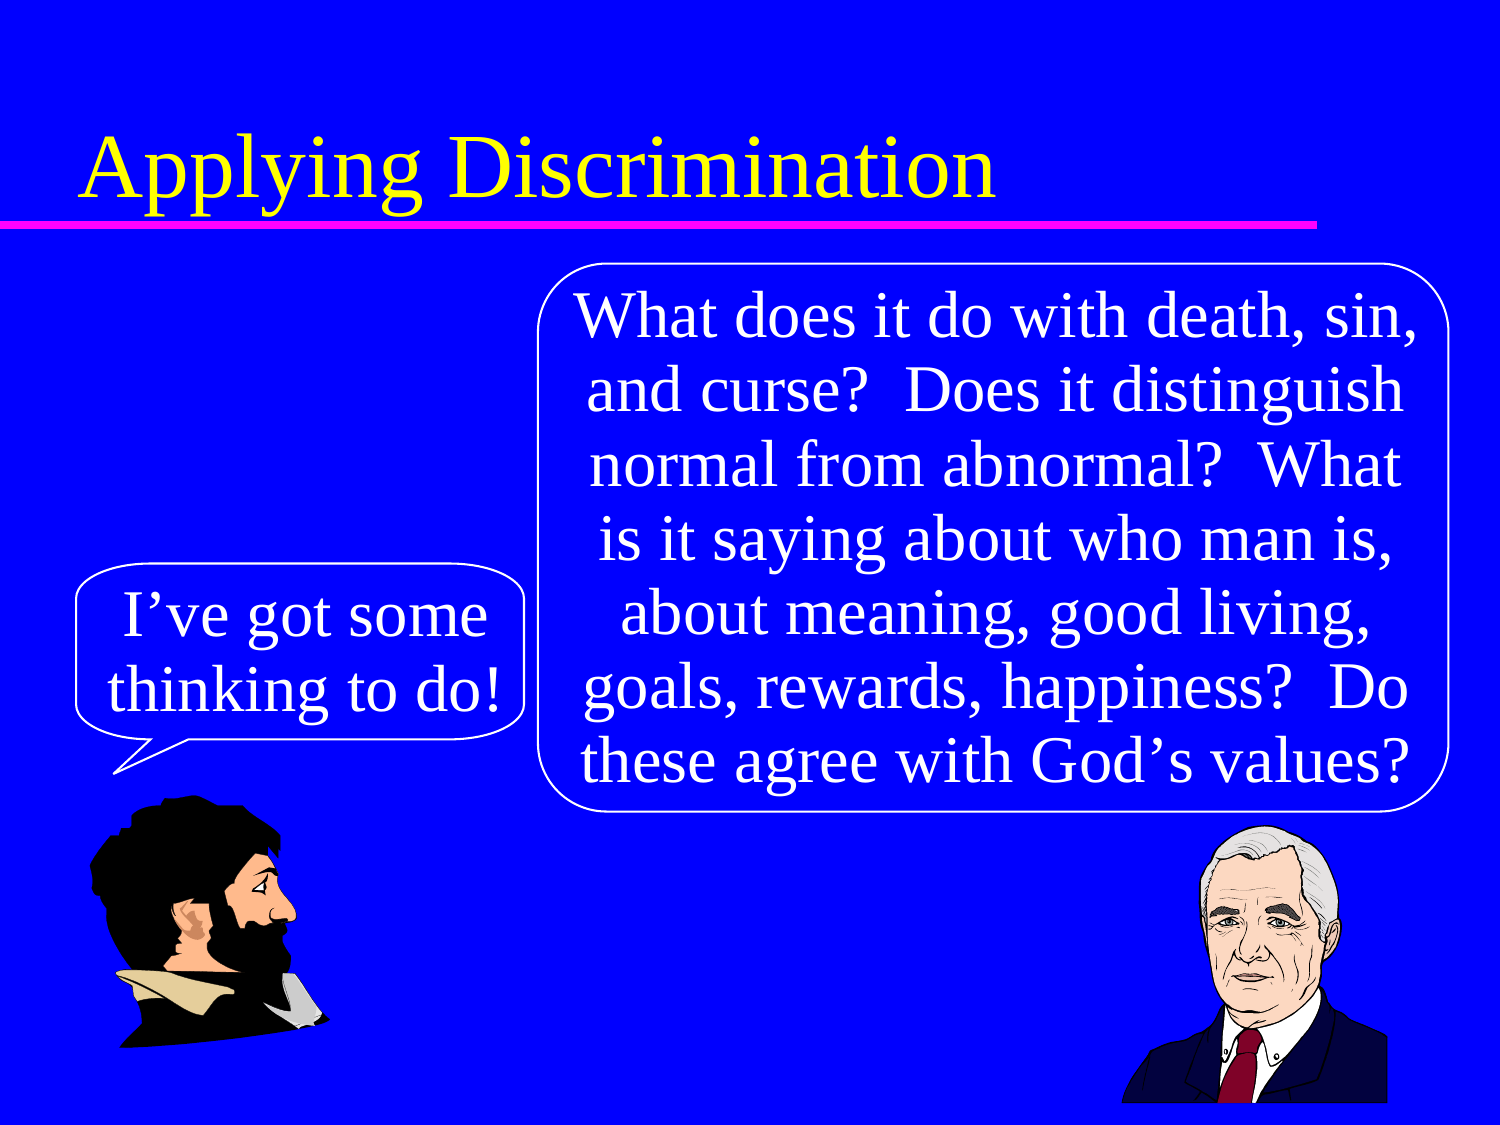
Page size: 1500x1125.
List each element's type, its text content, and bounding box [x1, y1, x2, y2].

chart [89, 795, 330, 1049]
text_box What does it do with death, sin, and curse? Does it distinguish normal from abnormal? What is it saying about who man is, about meaning, good living, goals, rewards, happiness? Do these agree with God’s values? [537, 263, 1449, 812]
text_box I’ve got some thinking to do! [76, 563, 524, 774]
title Applying Discrimination [62, 43, 1363, 225]
chart [1121, 825, 1388, 1104]
